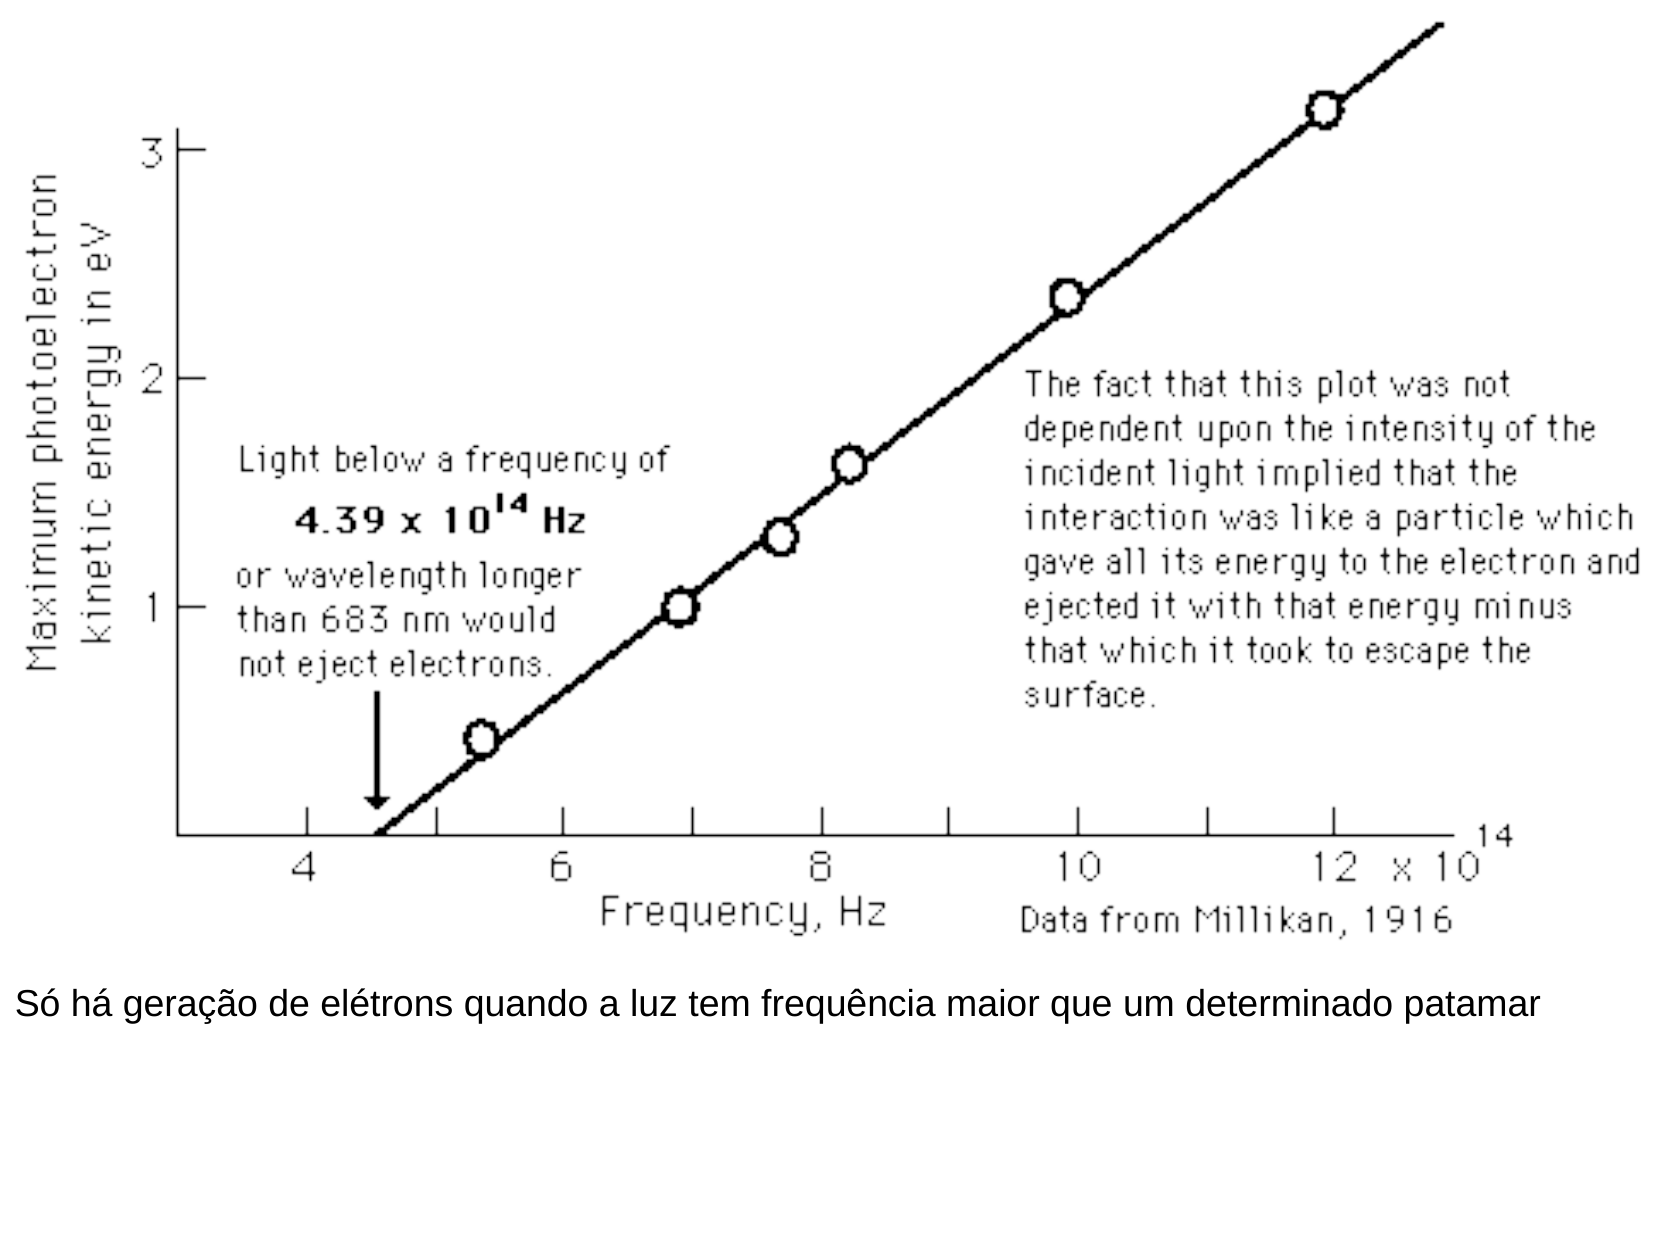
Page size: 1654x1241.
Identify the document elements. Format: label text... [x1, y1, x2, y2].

text_box Só há geração de elétrons quando a luz tem frequência maior que um determinado patamar [0, 975, 1654, 1032]
picture [3, 0, 1654, 952]
